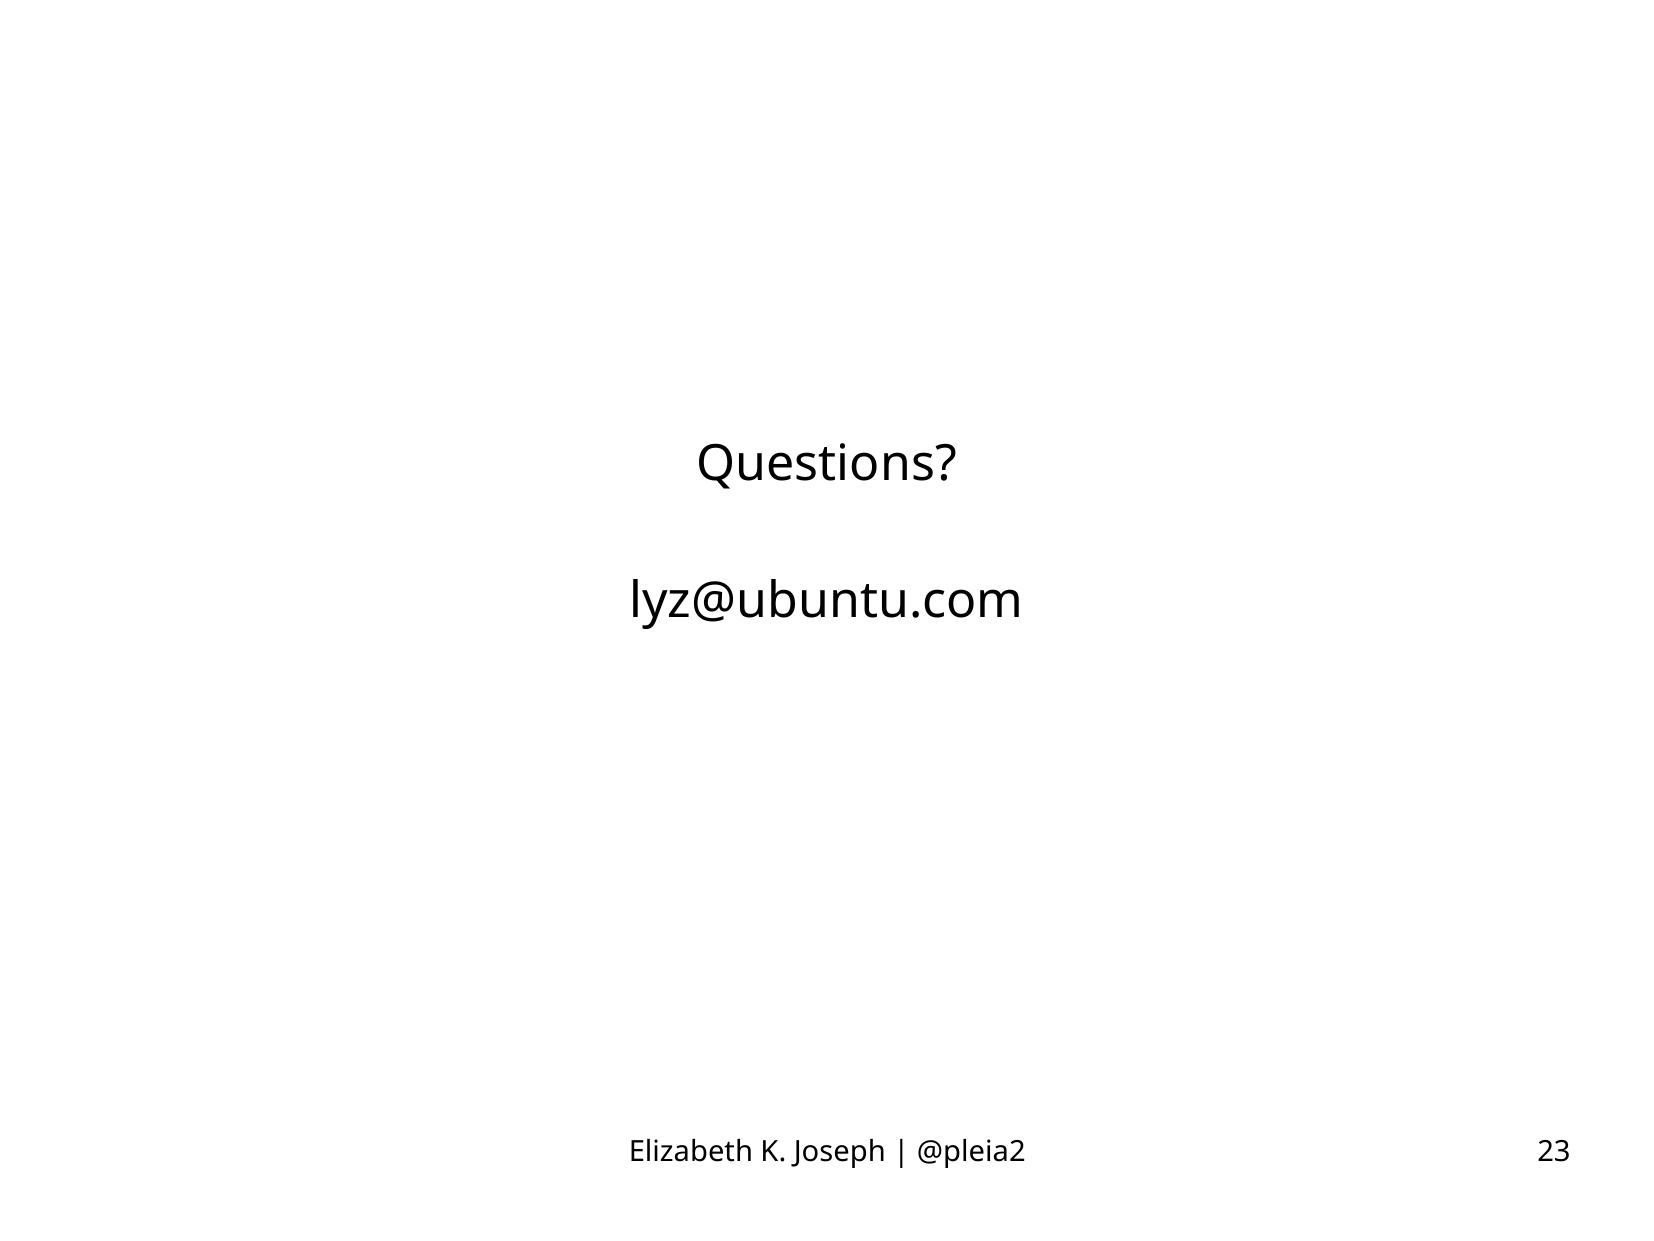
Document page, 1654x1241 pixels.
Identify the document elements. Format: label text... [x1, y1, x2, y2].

subtitle Questions? lyz@ubuntu.com [82, 49, 1571, 1010]
